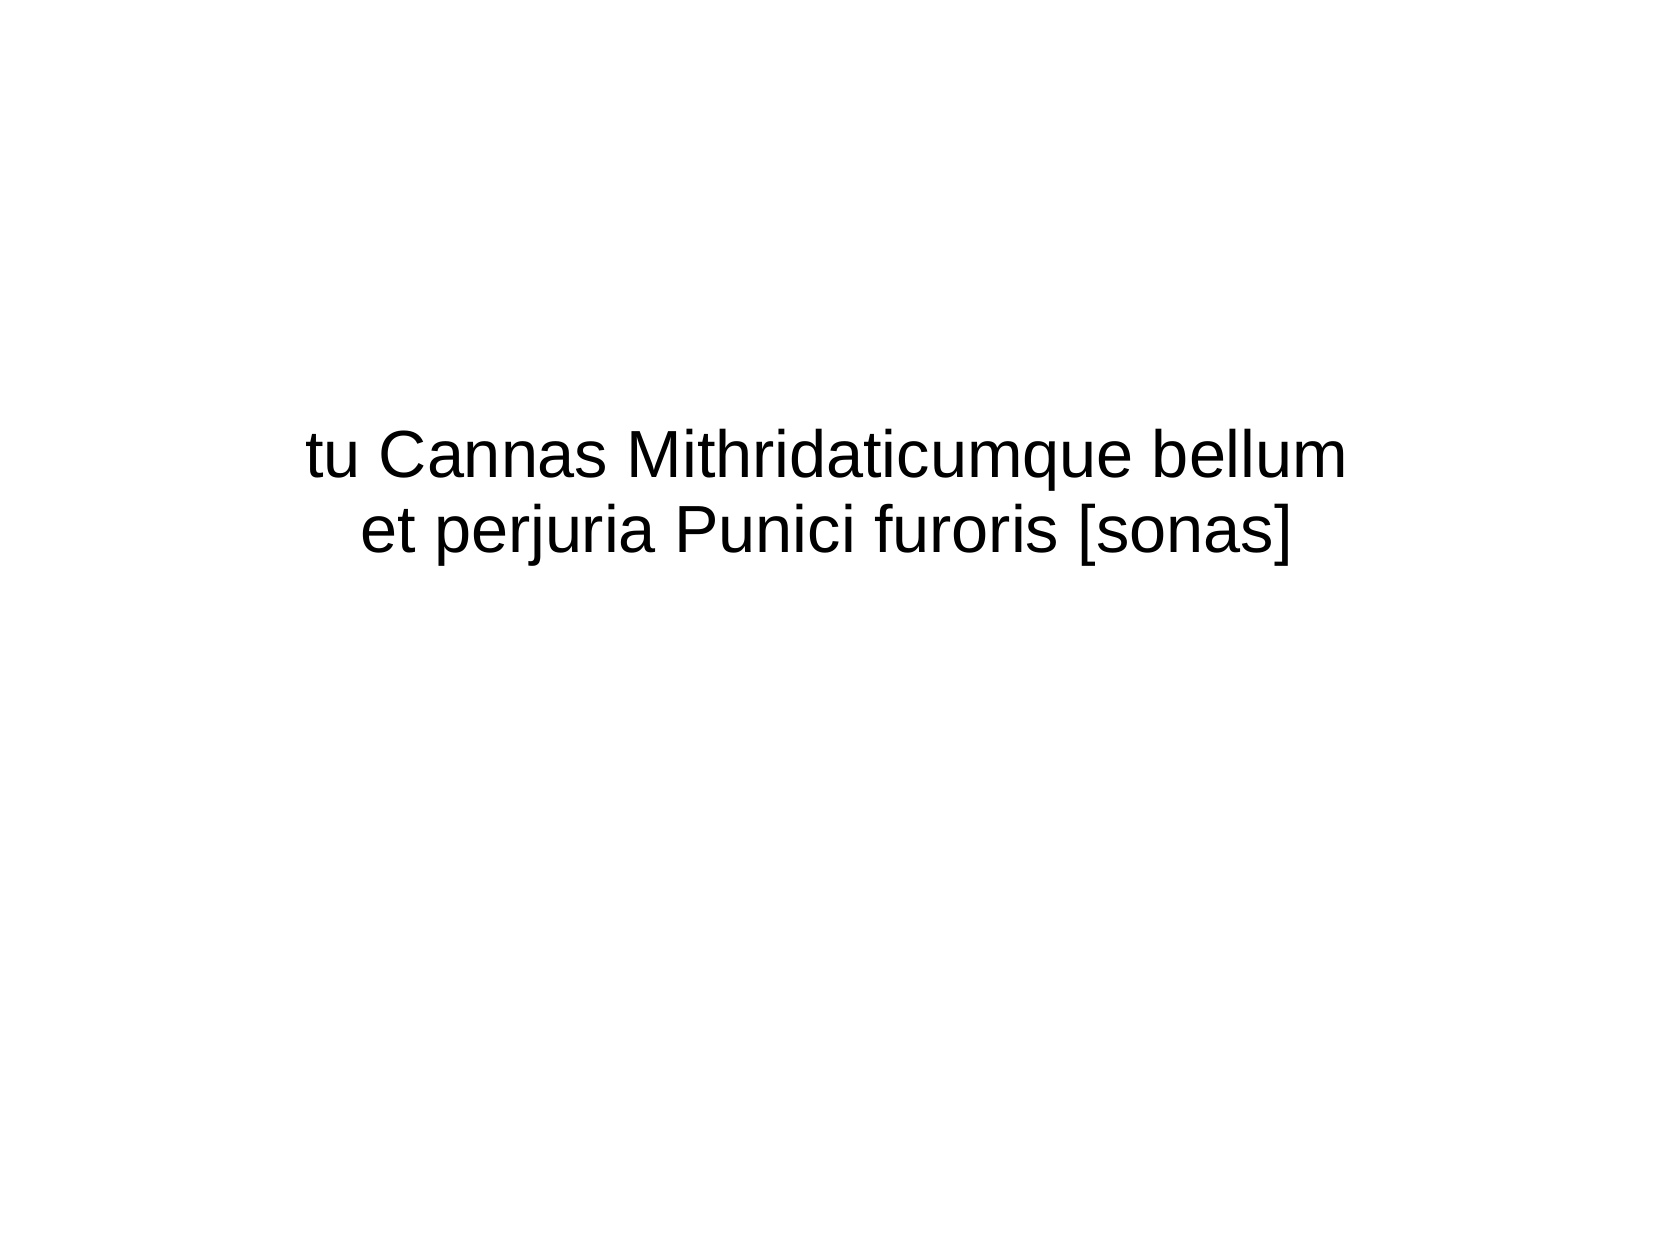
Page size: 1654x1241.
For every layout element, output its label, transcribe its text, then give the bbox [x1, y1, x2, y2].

subtitle tu Cannas Mithridaticumque bellum et perjuria Punici furoris [sonas] [82, 49, 1571, 1010]
